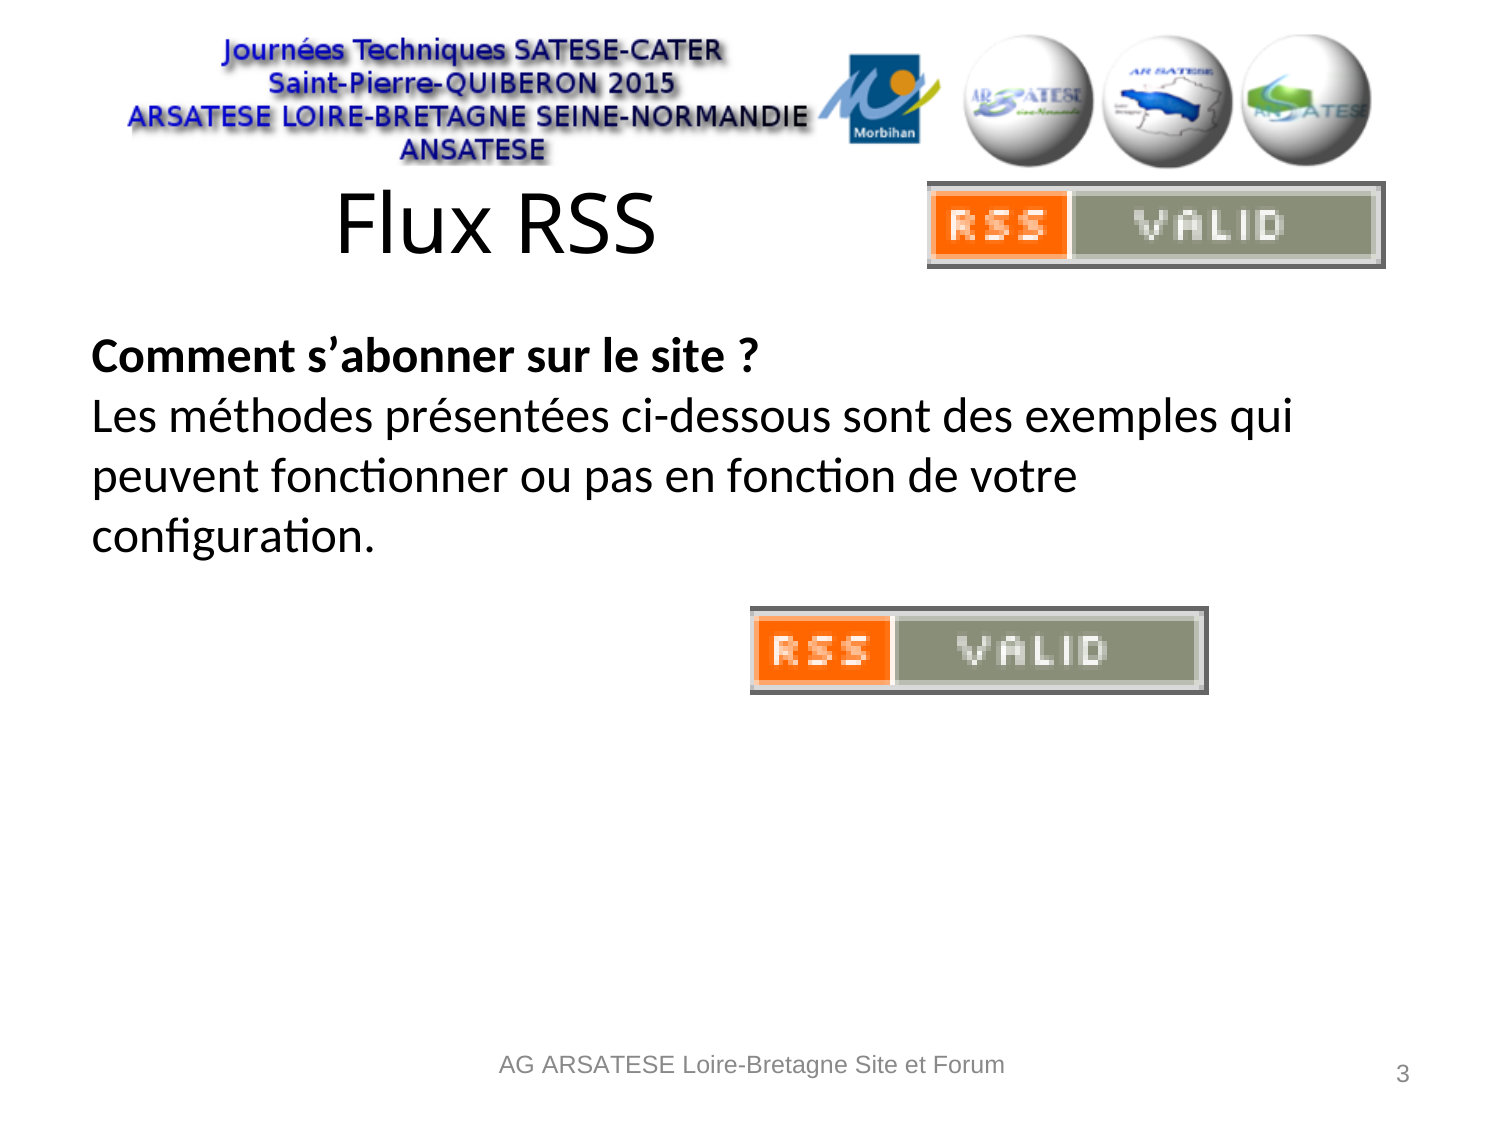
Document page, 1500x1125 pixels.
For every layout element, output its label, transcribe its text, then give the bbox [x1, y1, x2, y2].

title Flux RSS [53, 172, 927, 268]
picture [750, 597, 1219, 705]
text_box Comment s’abonner sur le site ? Les méthodes présentées ci-dessous sont des exemples qui peuvent fonctionner ou pas en fonction de votre configuration. [76, 314, 1388, 988]
text_box AG ARSATESE Loire-Bretagne Site et Forum [76, 1024, 1436, 1103]
picture [123, 30, 1396, 279]
